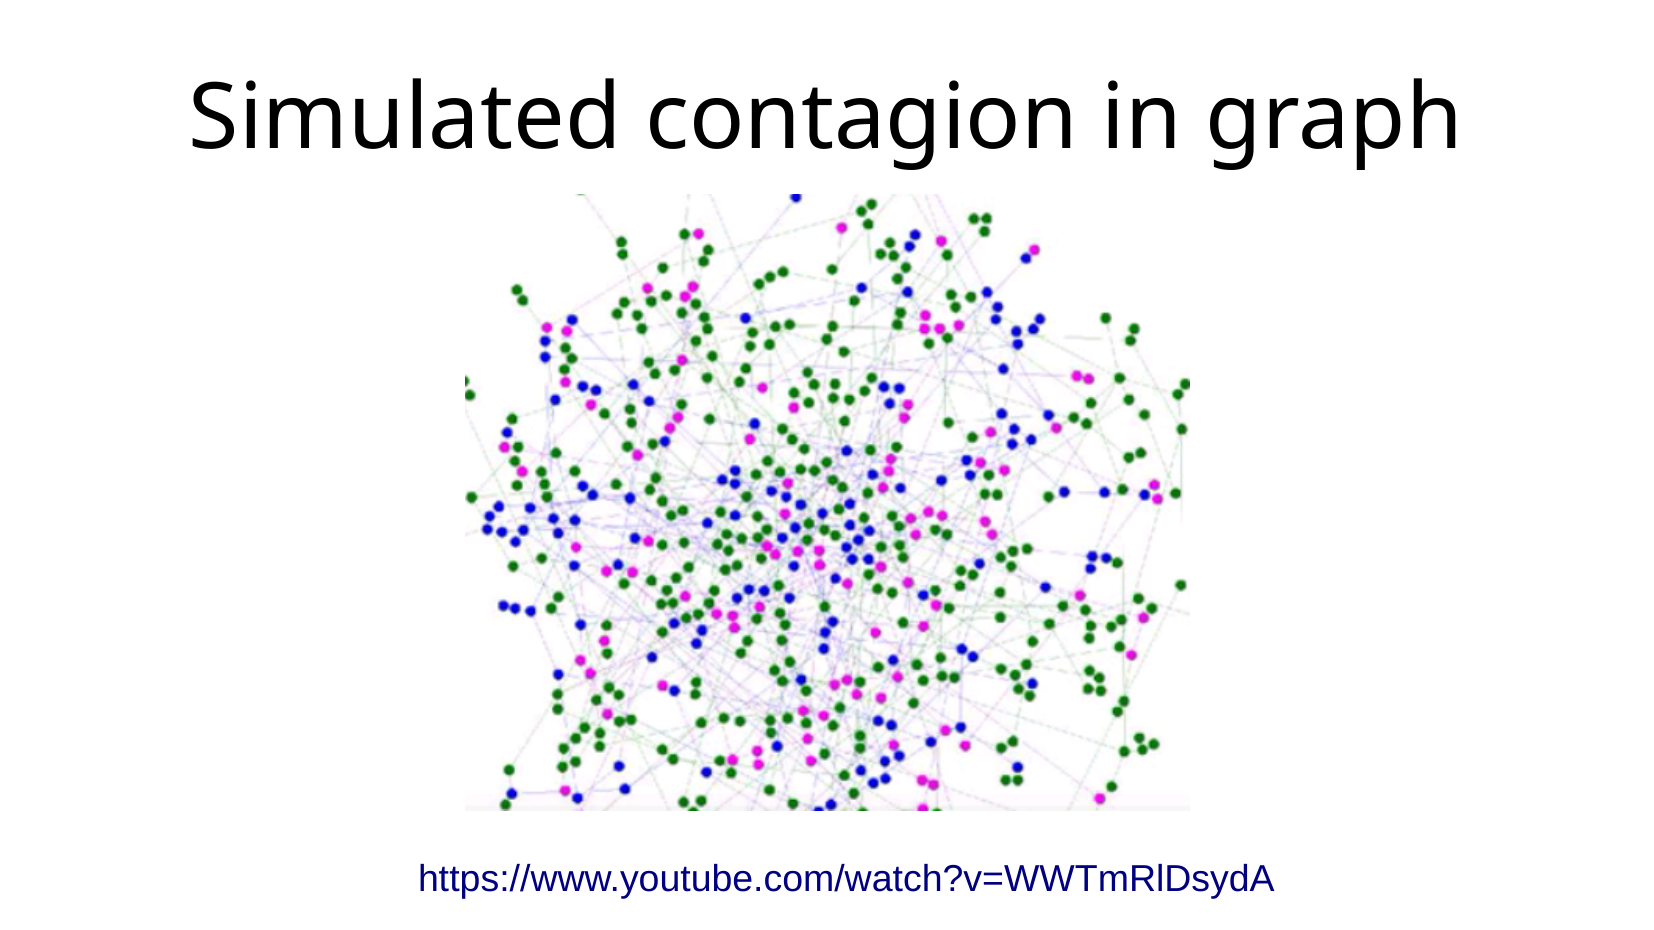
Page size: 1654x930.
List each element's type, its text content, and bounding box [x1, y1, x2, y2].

text_box https://www.youtube.com/watch?v=WWTmRlDsydA [403, 849, 1411, 907]
title Simulated contagion in graph [82, 1, 1571, 225]
picture [465, 194, 1190, 811]
